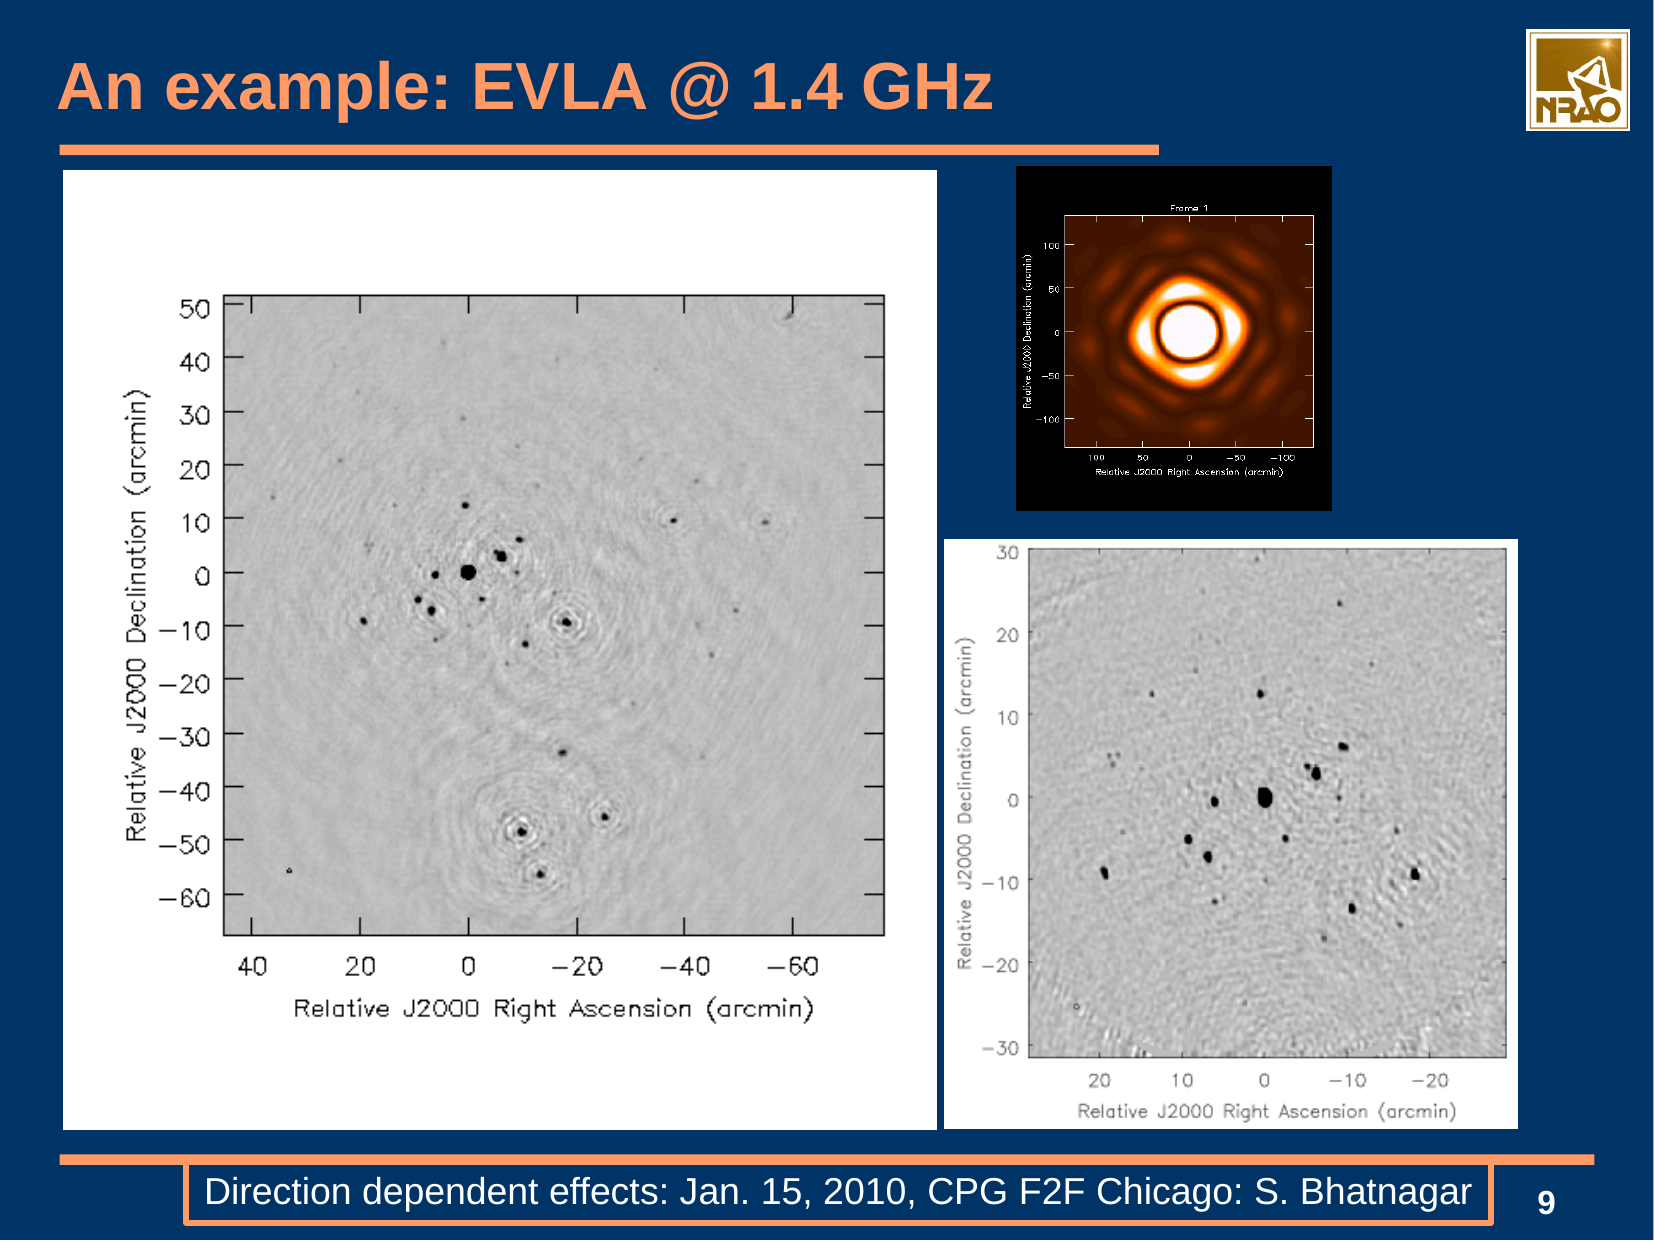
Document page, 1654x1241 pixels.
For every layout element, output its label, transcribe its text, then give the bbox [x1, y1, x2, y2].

picture [1016, 166, 1332, 511]
picture [944, 539, 1518, 1129]
picture [1526, 29, 1630, 131]
picture [63, 170, 937, 1130]
title An example: EVLA @ 1.4 GHz [56, 34, 1489, 139]
